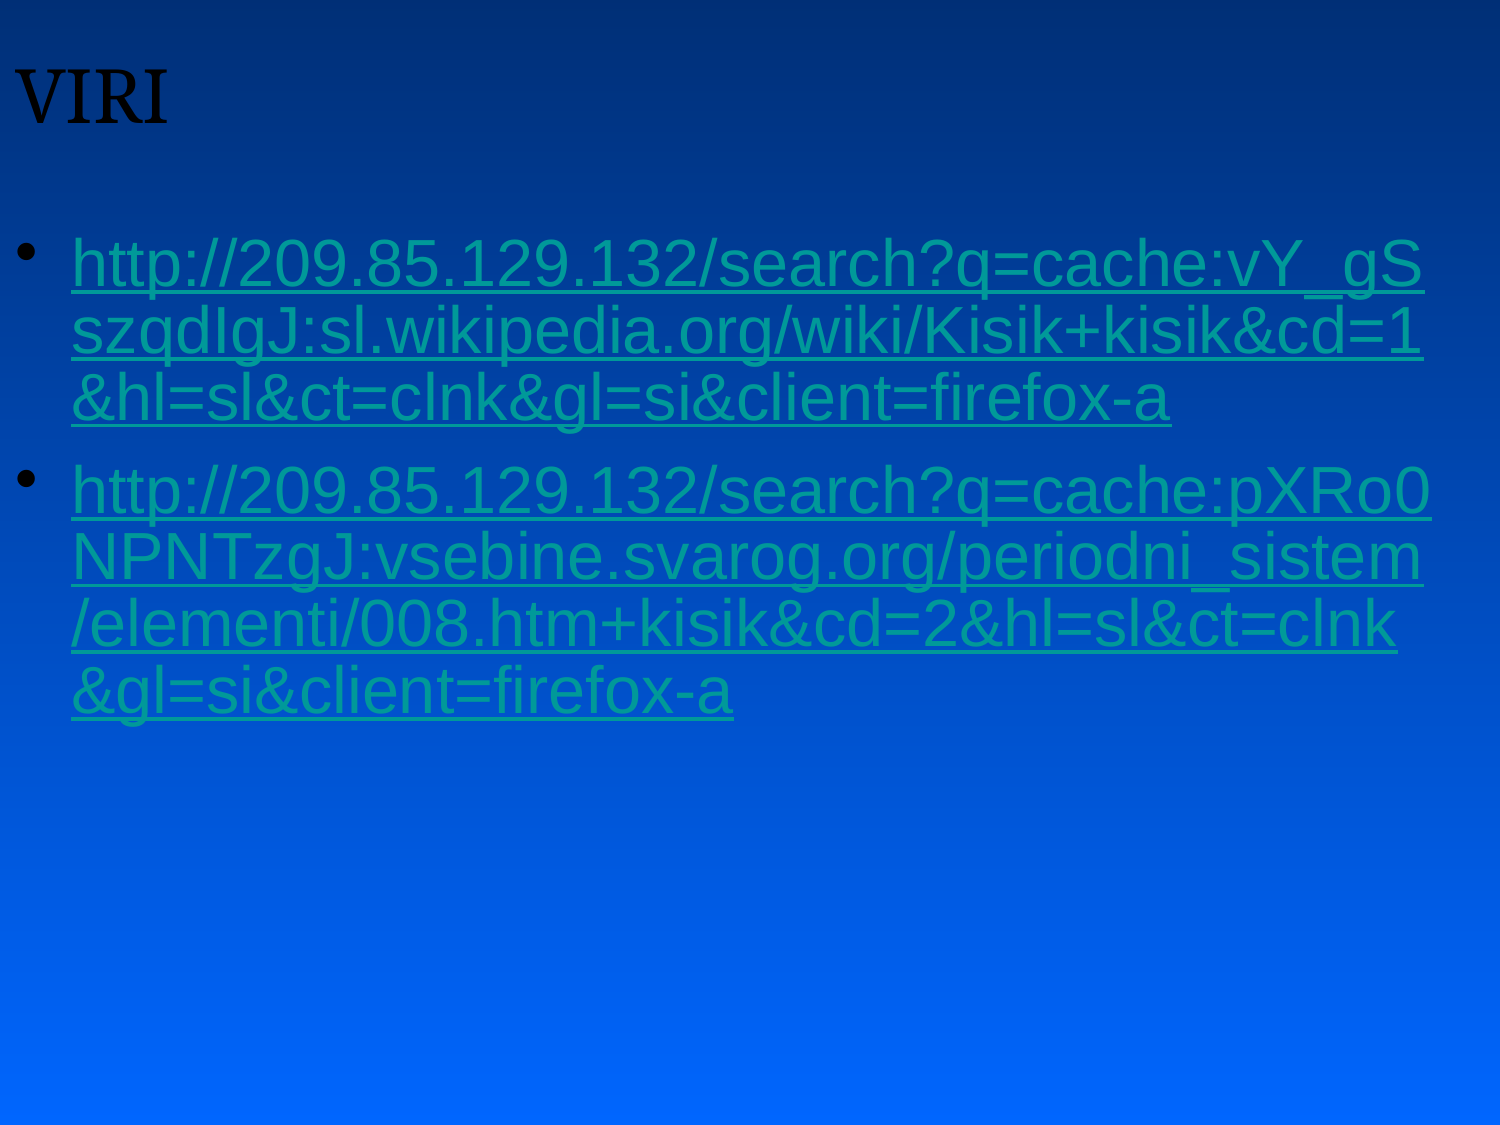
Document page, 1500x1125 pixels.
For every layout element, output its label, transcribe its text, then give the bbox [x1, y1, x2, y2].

list http://209.85.129.132/search?q=cache:vY_gSszqdIgJ:sl.wikipedia.org/wiki/Kisik+kisik&cd=1&hl=sl&ct=clnk&gl=si&client=firefox-a http://209.85.129.132/search?q=cache:pXRo0NPNTzgJ:vsebine.svarog.org/periodni_sistem/elementi/008.htm+kisik&cd=2&hl=sl&ct=clnk&gl=si&client=firefox-a [0, 212, 1450, 1013]
title VIRI [0, 0, 1350, 188]
